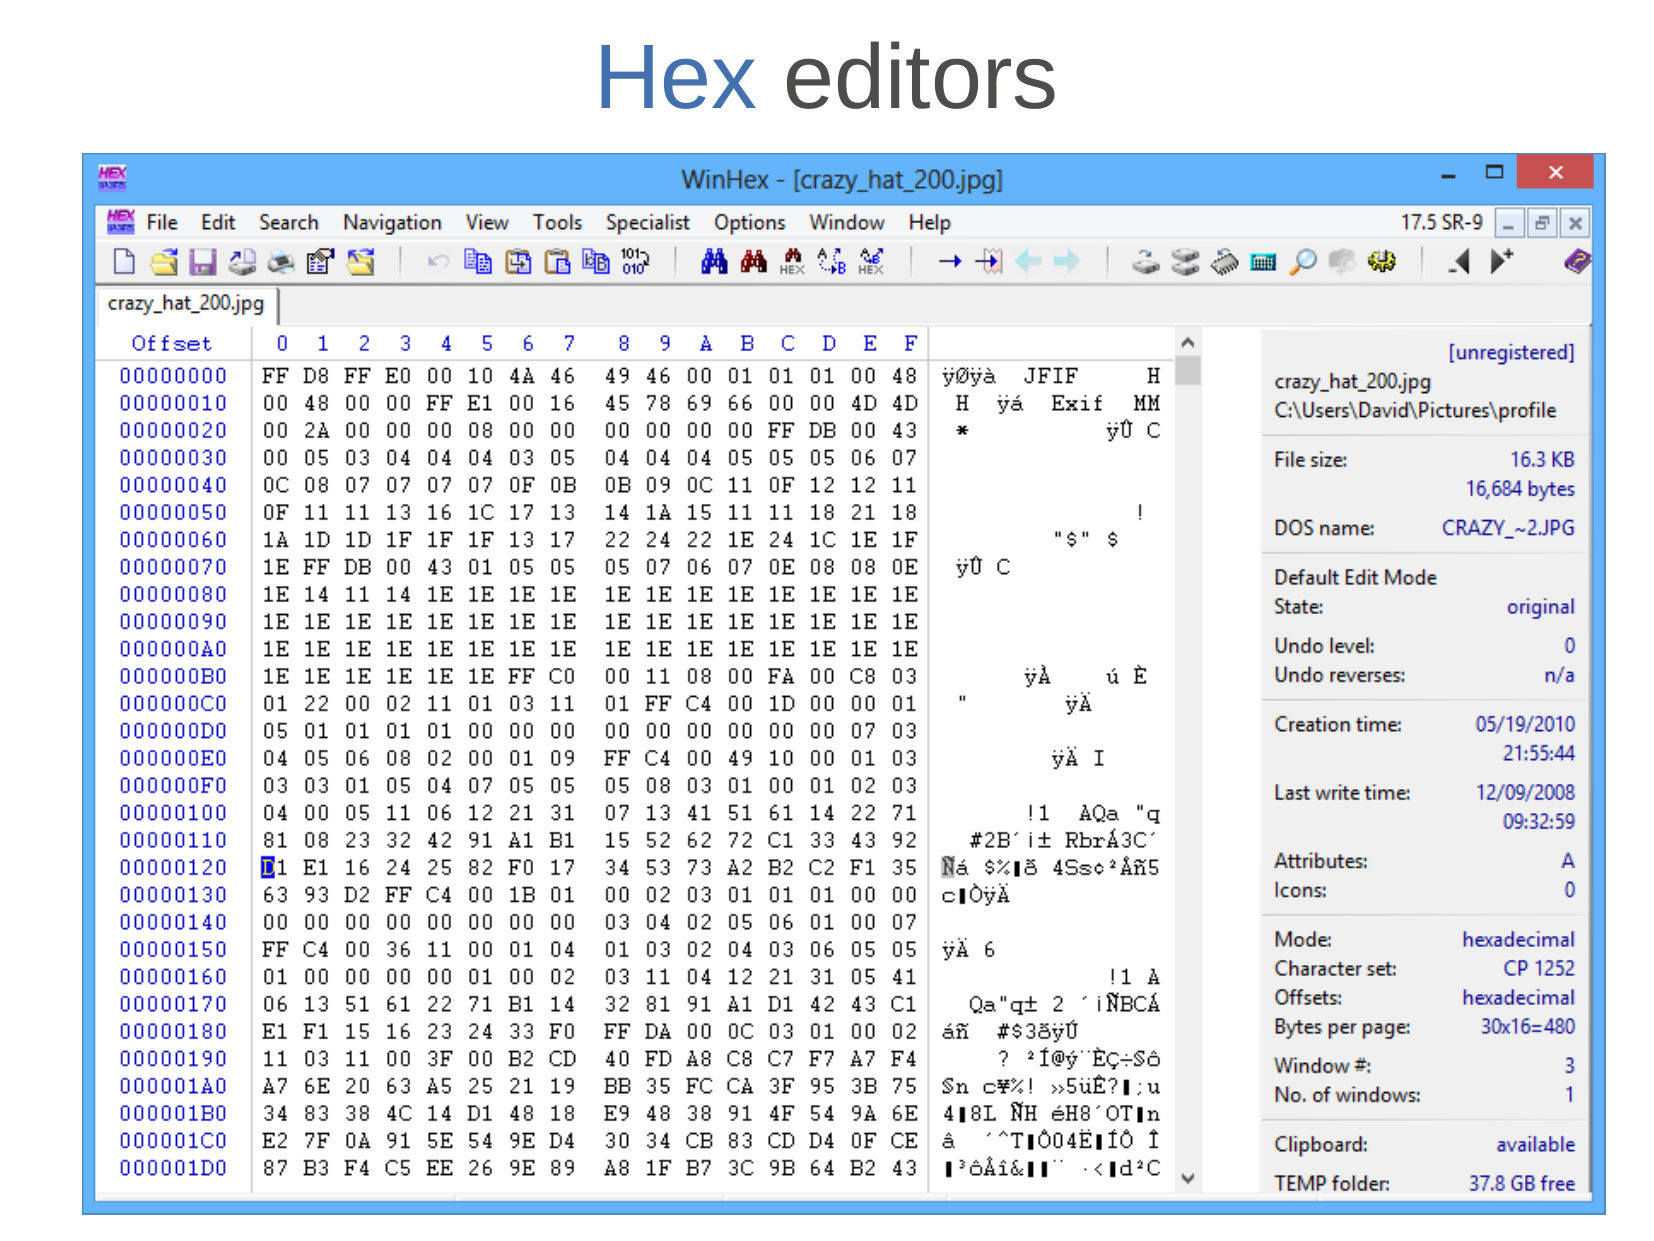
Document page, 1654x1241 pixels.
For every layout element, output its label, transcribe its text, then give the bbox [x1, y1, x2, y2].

title Hex editors [82, 19, 1571, 136]
picture [82, 153, 1606, 1216]
